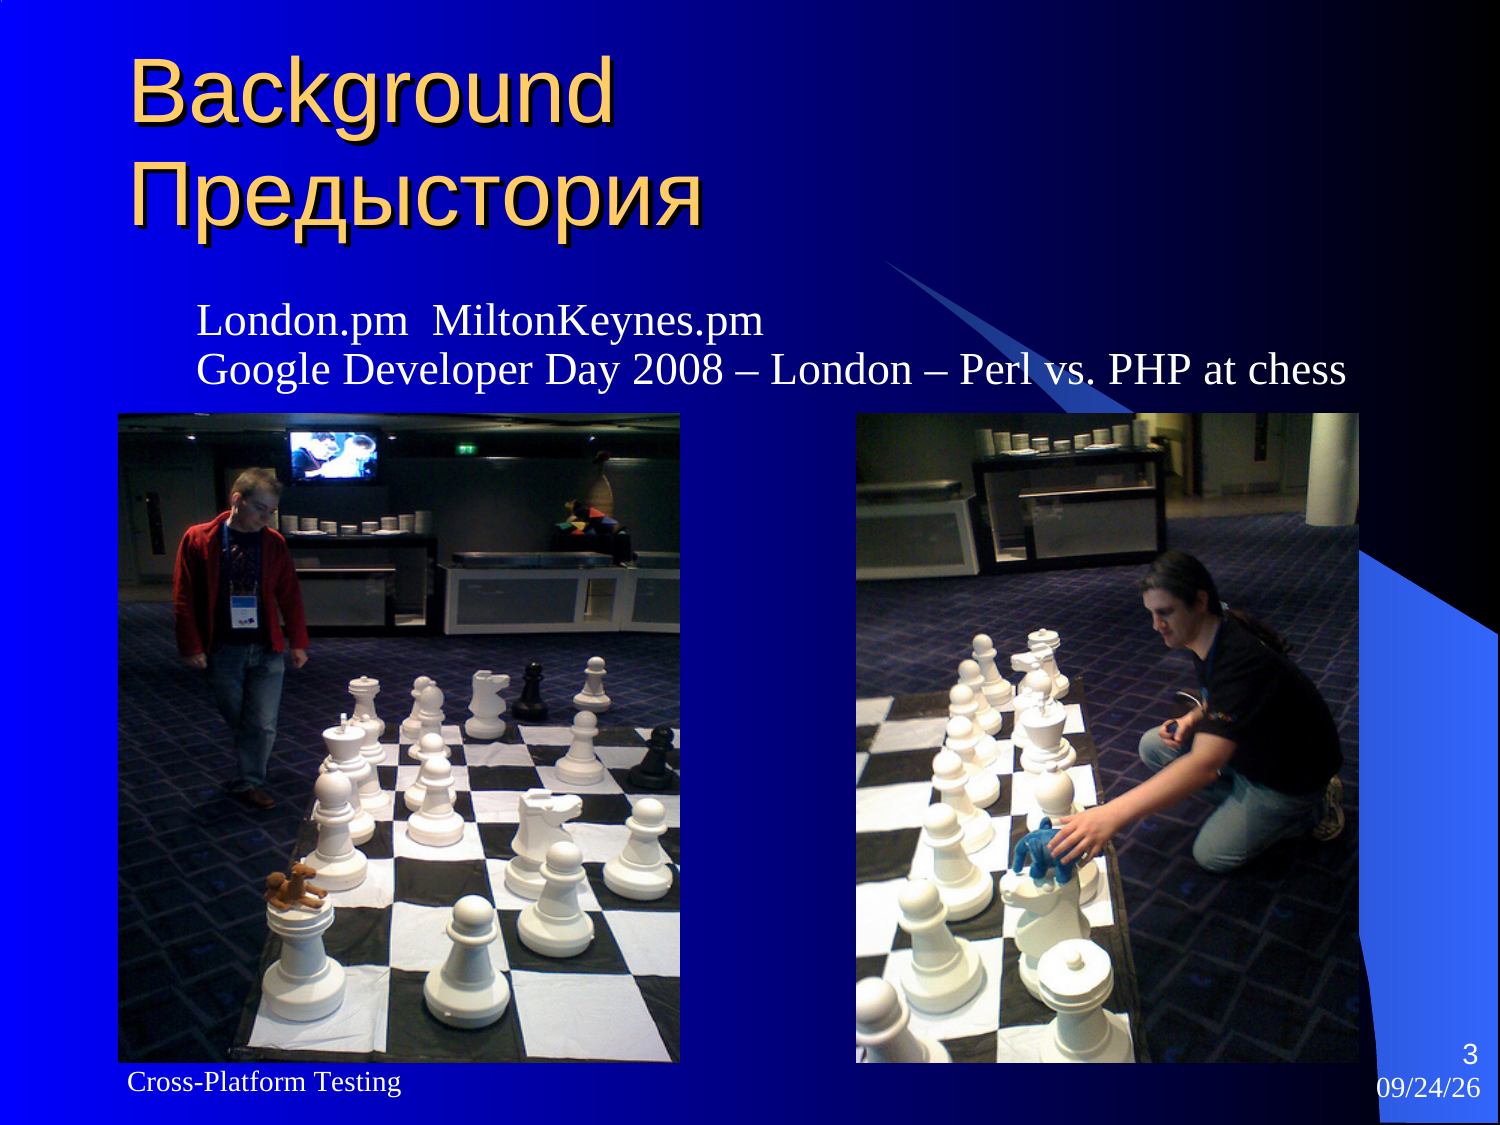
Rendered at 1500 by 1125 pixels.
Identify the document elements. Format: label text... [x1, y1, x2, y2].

list London.pm MiltonKeynes.pm Google Developer Day 2008 – London – Perl vs. PHP at chess [0, 236, 1387, 1001]
picture [856, 413, 1359, 1063]
picture [118, 413, 680, 1063]
title Background Предыстория [111, 32, 1438, 356]
